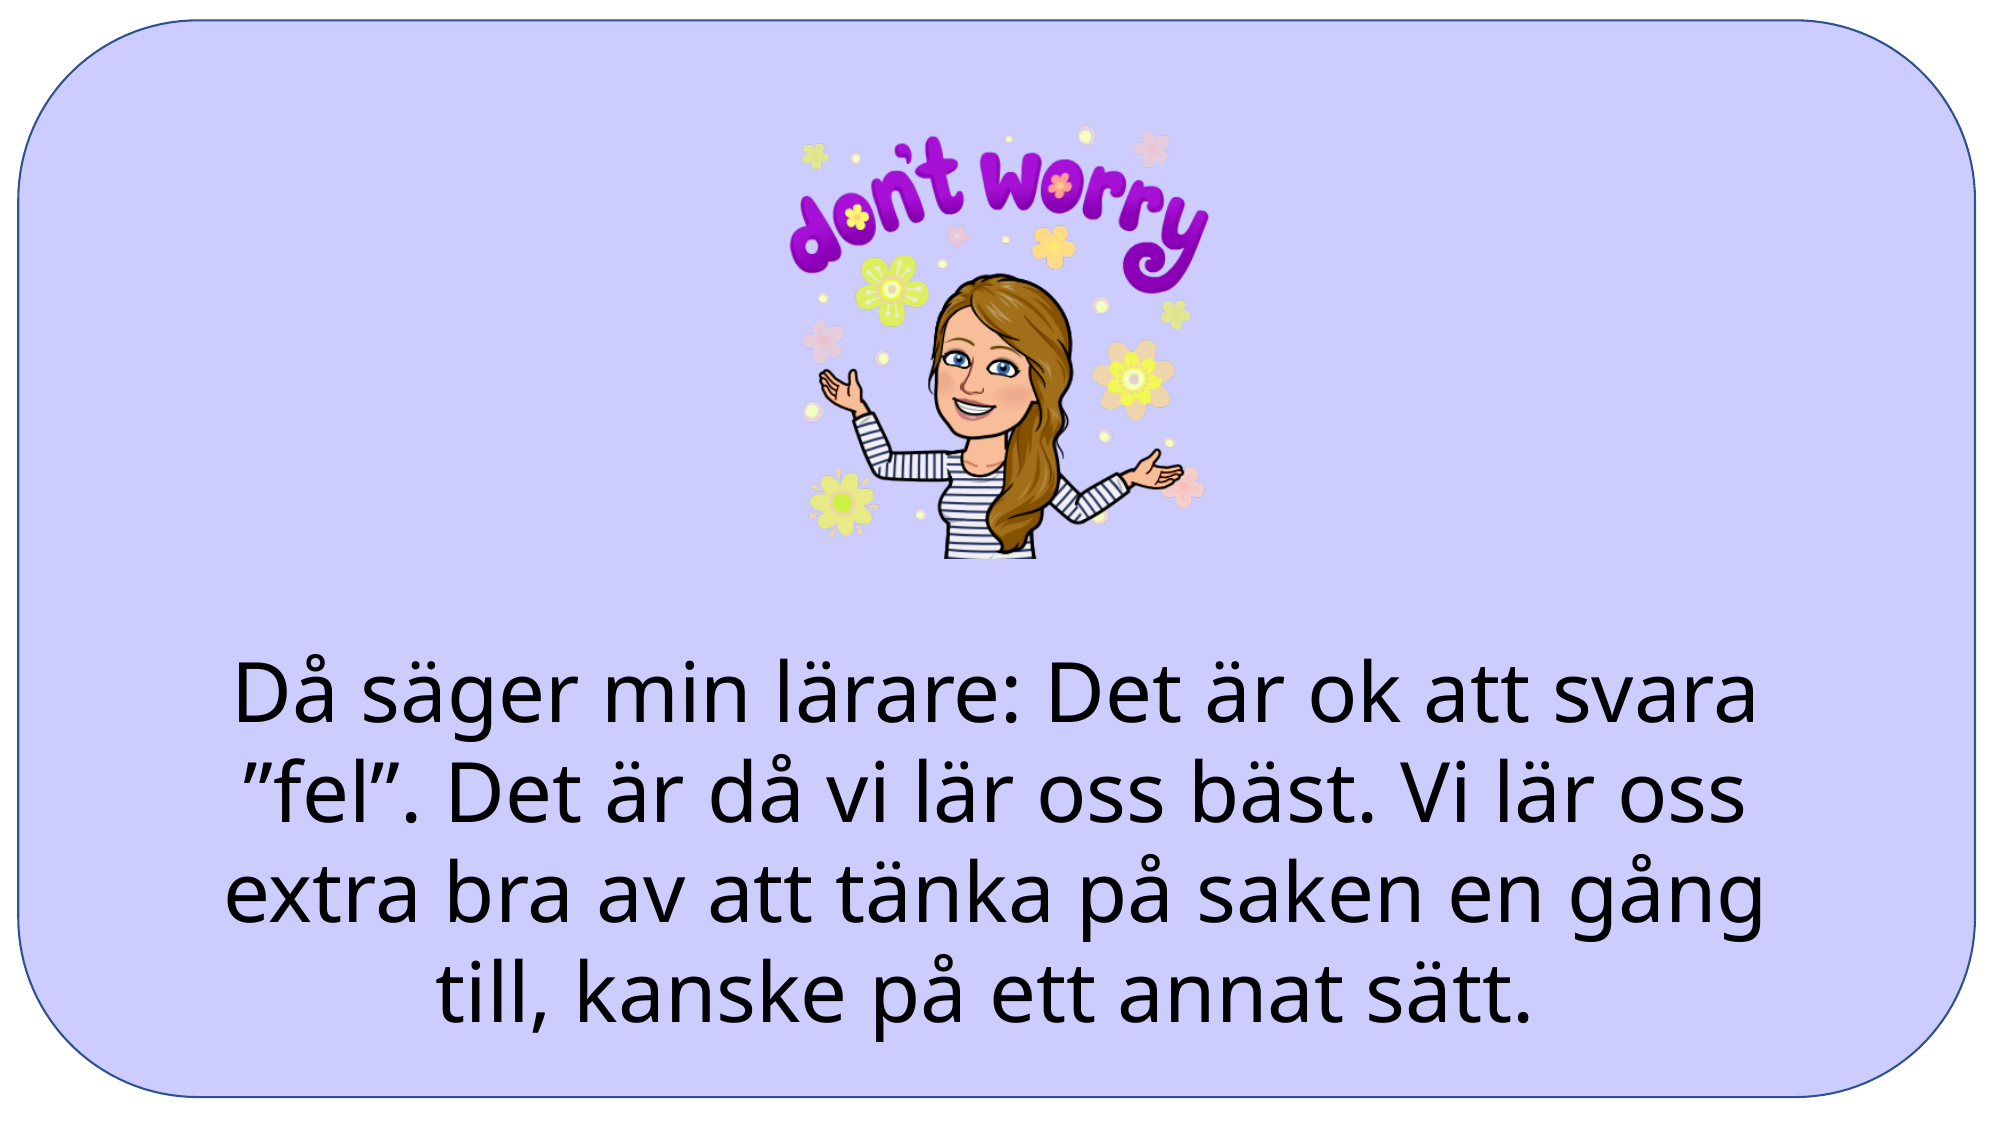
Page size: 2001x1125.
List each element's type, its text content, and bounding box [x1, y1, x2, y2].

picture [770, 106, 1223, 559]
text_box [18, 20, 1975, 1098]
text_box Då säger min lärare: Det är ok att svara ”fel”. Det är då vi lär oss bäst. Vi lär oss extra bra av att tänka på saken en gång till, kanske på ett annat sätt. [159, 631, 1834, 1051]
